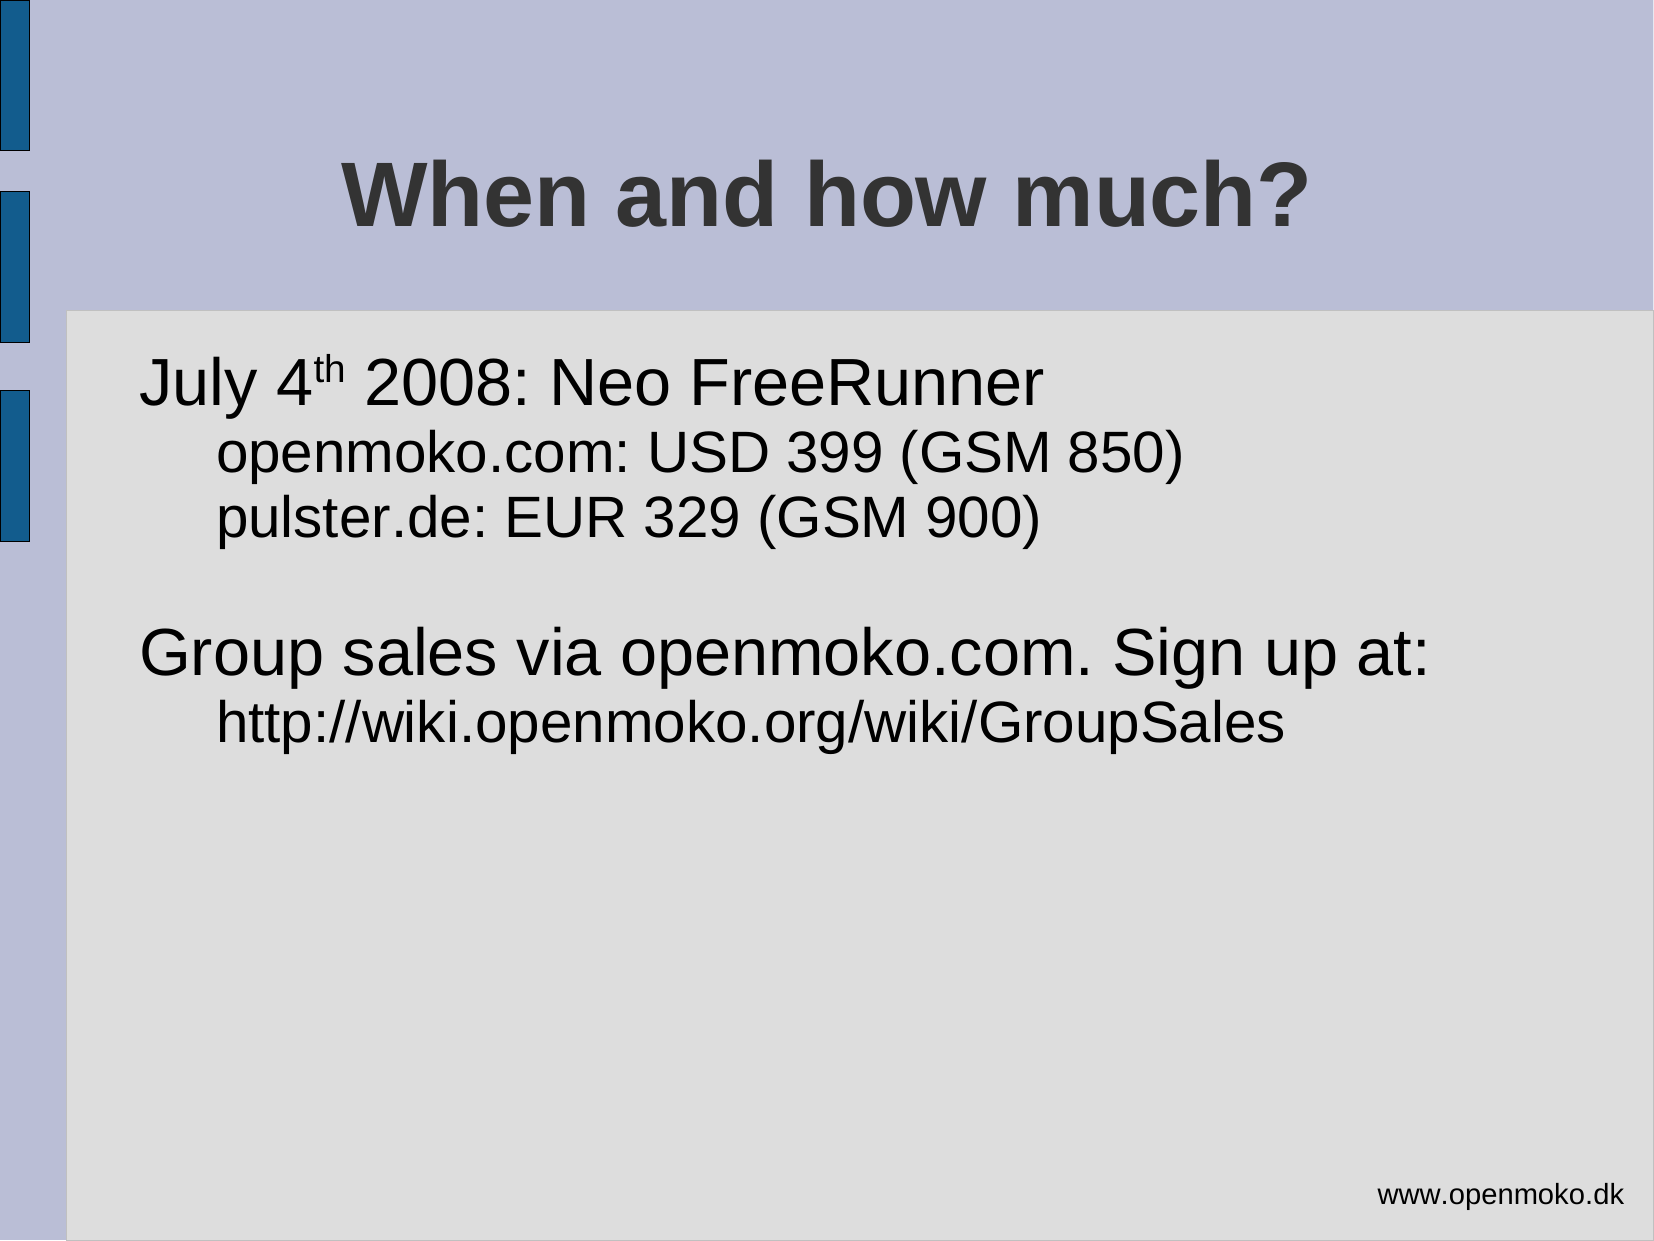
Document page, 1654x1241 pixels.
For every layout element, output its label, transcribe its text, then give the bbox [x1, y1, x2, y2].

list July 4th 2008: Neo FreeRunner openmoko.com: USD 399 (GSM 850) pulster.de: EUR 329 (GSM 900) Group sales via openmoko.com. Sign up at: http://wiki.openmoko.org/wiki/GroupSales [121, 344, 1534, 1127]
title When and how much? [121, 91, 1534, 299]
